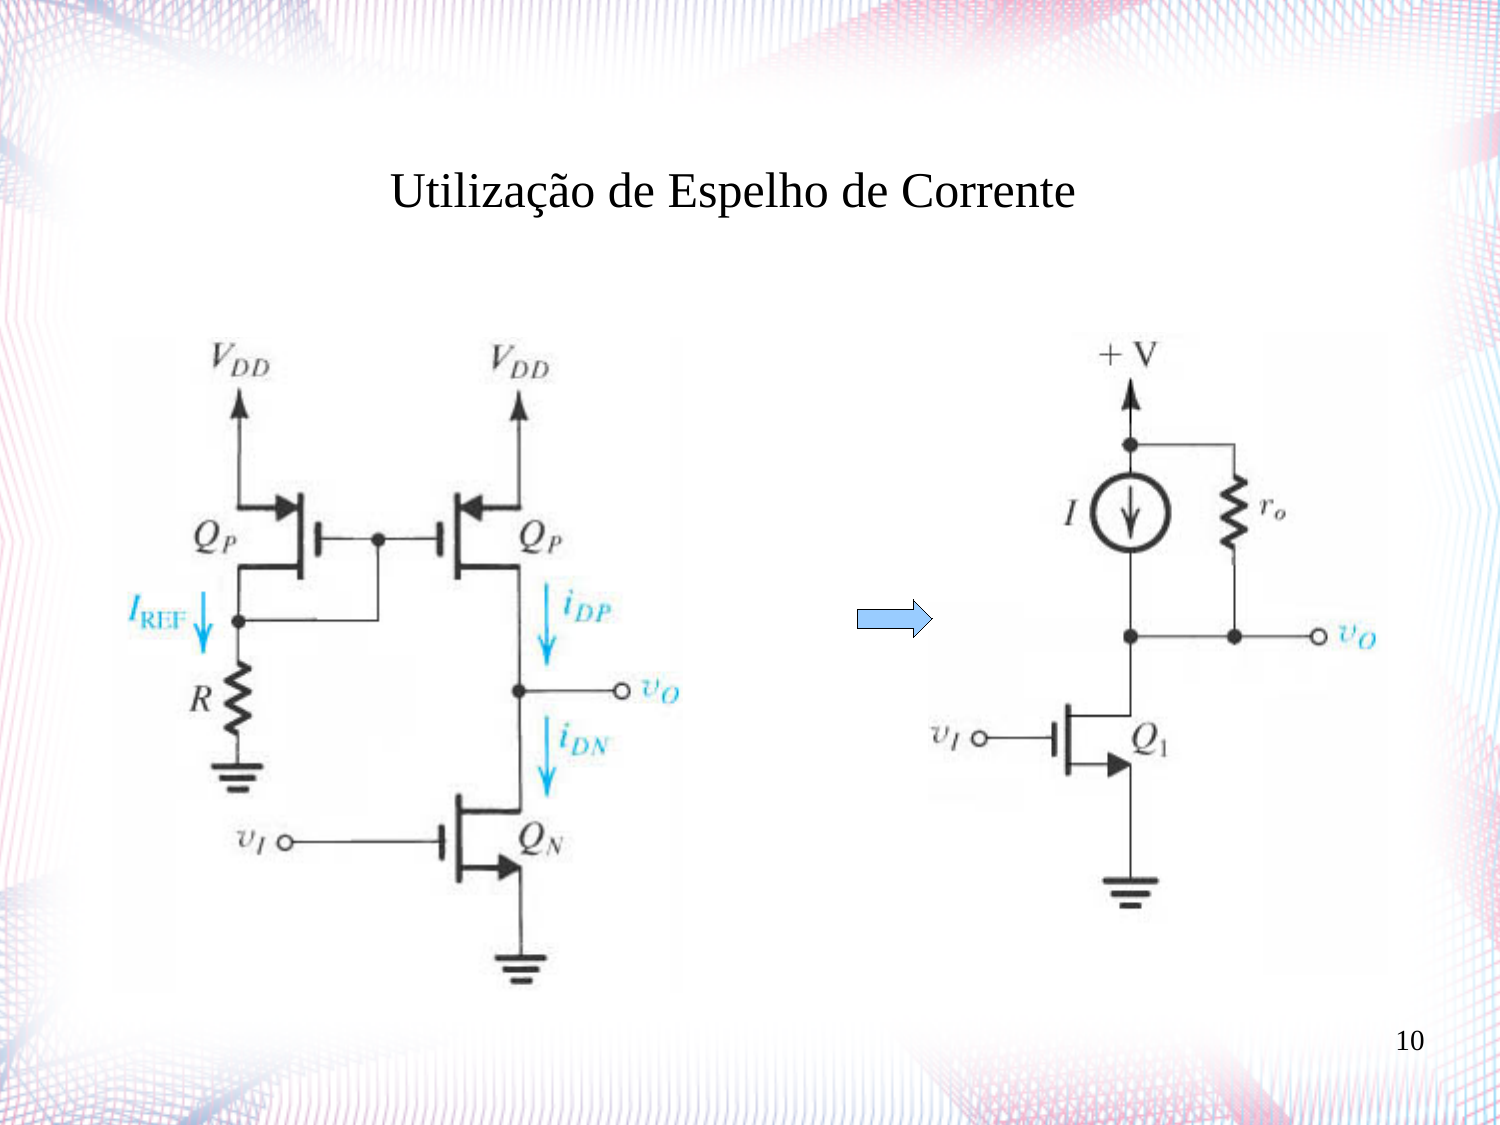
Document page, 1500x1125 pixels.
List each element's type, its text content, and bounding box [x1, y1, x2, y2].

picture [0, 0, 1500, 1125]
text_box Utilização de Espelho de Corrente [375, 150, 1092, 225]
text_box [857, 599, 933, 638]
